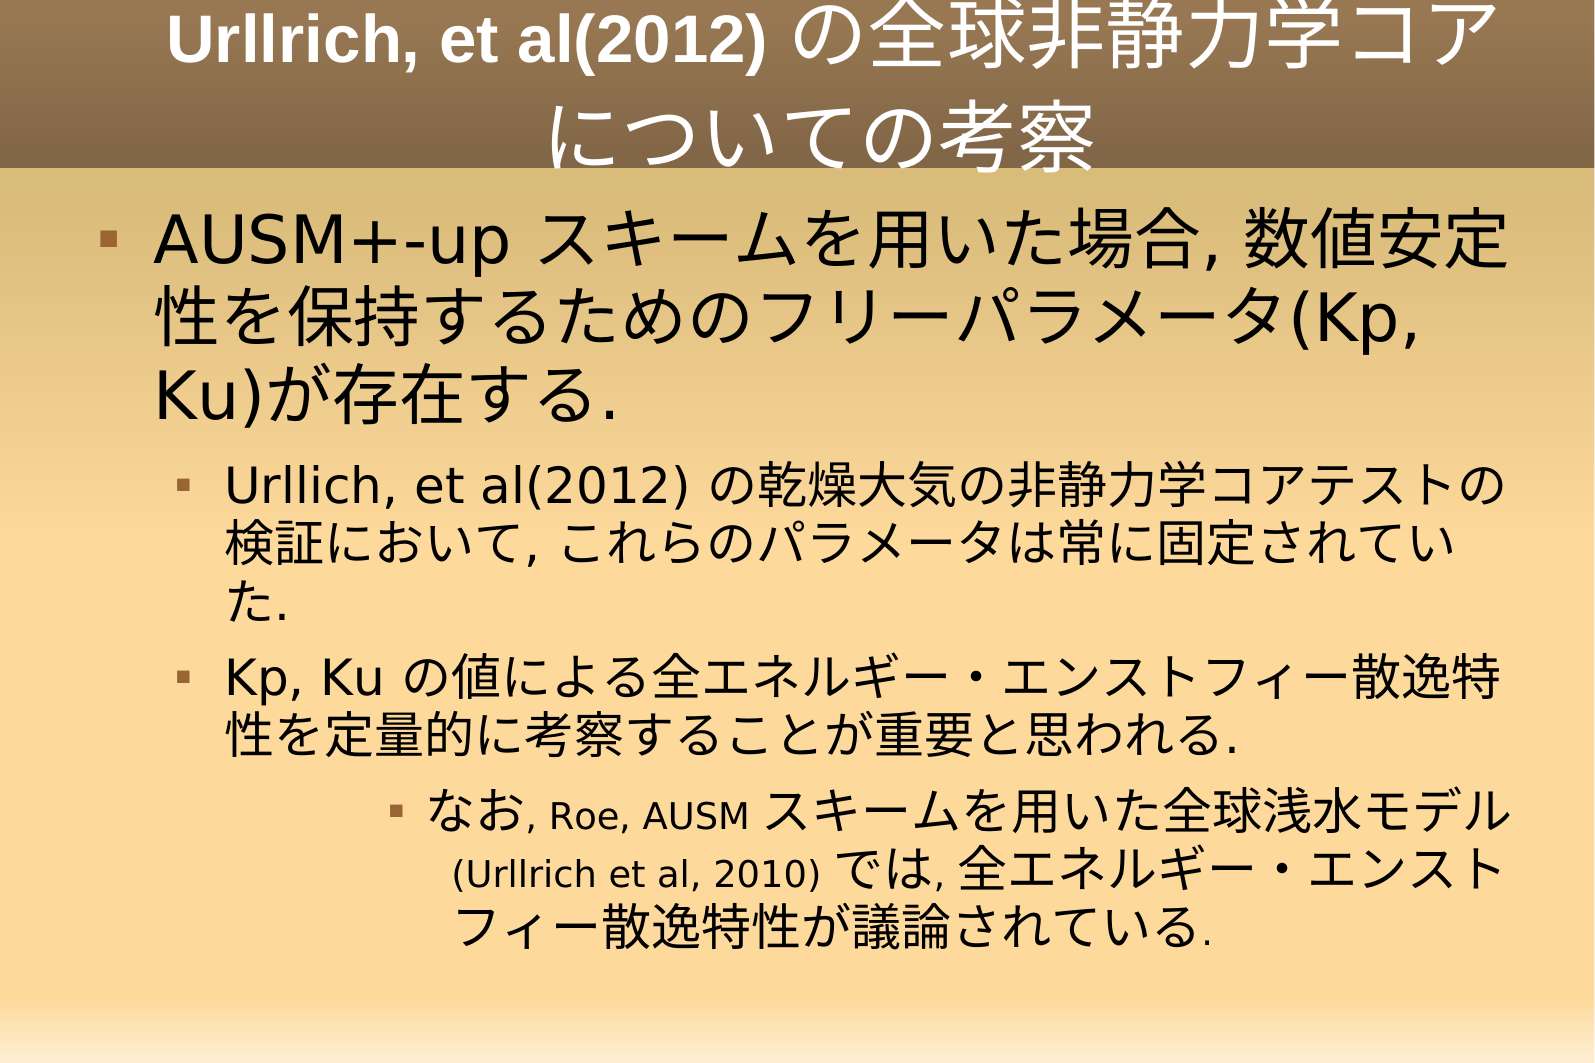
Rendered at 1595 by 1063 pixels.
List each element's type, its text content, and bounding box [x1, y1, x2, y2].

title Urllrich, et al(2012) の全球非静力学コア についての考察 [74, 0, 1595, 189]
picture [0, 0, 1595, 1063]
list AUSM+-up スキームを用いた場合, 数値安定性を保持するためのフリーパラメータ(Kp, Ku)が存在する. Urllich, et al(2012) の乾燥大気の非静力学コアテストの検証において, これらのパラメータは常に固定されていた. Kp, Ku の値による全エネルギー・エンストフィー散逸特性を定量的に考察することが重要と思われる. なお, Roe, AUSM スキームを用いた全球浅水モデル(Urllrich et al, 2010) では, 全エネルギー・エンストフィー散逸特性が議論されている. [82, 202, 1518, 991]
